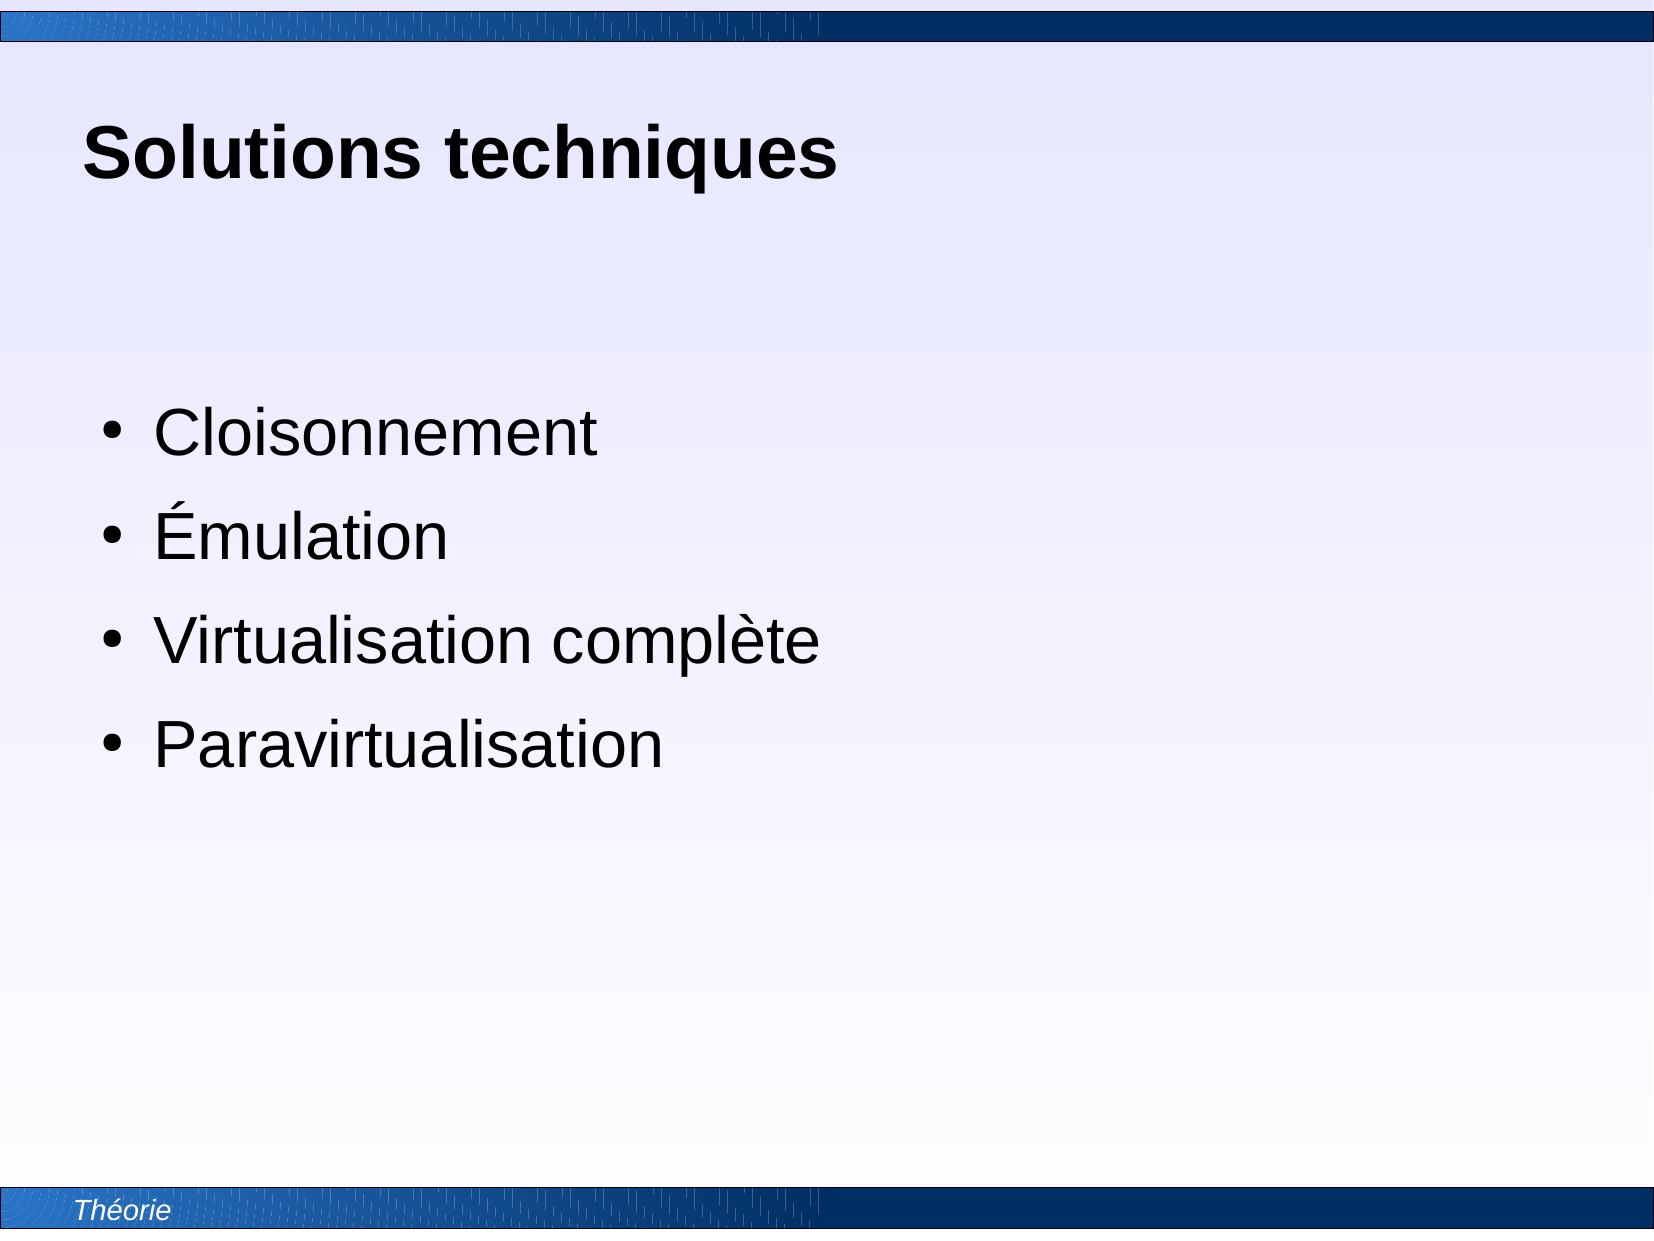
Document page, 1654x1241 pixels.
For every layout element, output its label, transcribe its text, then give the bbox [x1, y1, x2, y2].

list Cloisonnement Émulation Virtualisation complète Paravirtualisation [82, 290, 1571, 1109]
text_box Théorie [57, 1186, 406, 1235]
title Solutions techniques [82, 49, 1571, 257]
